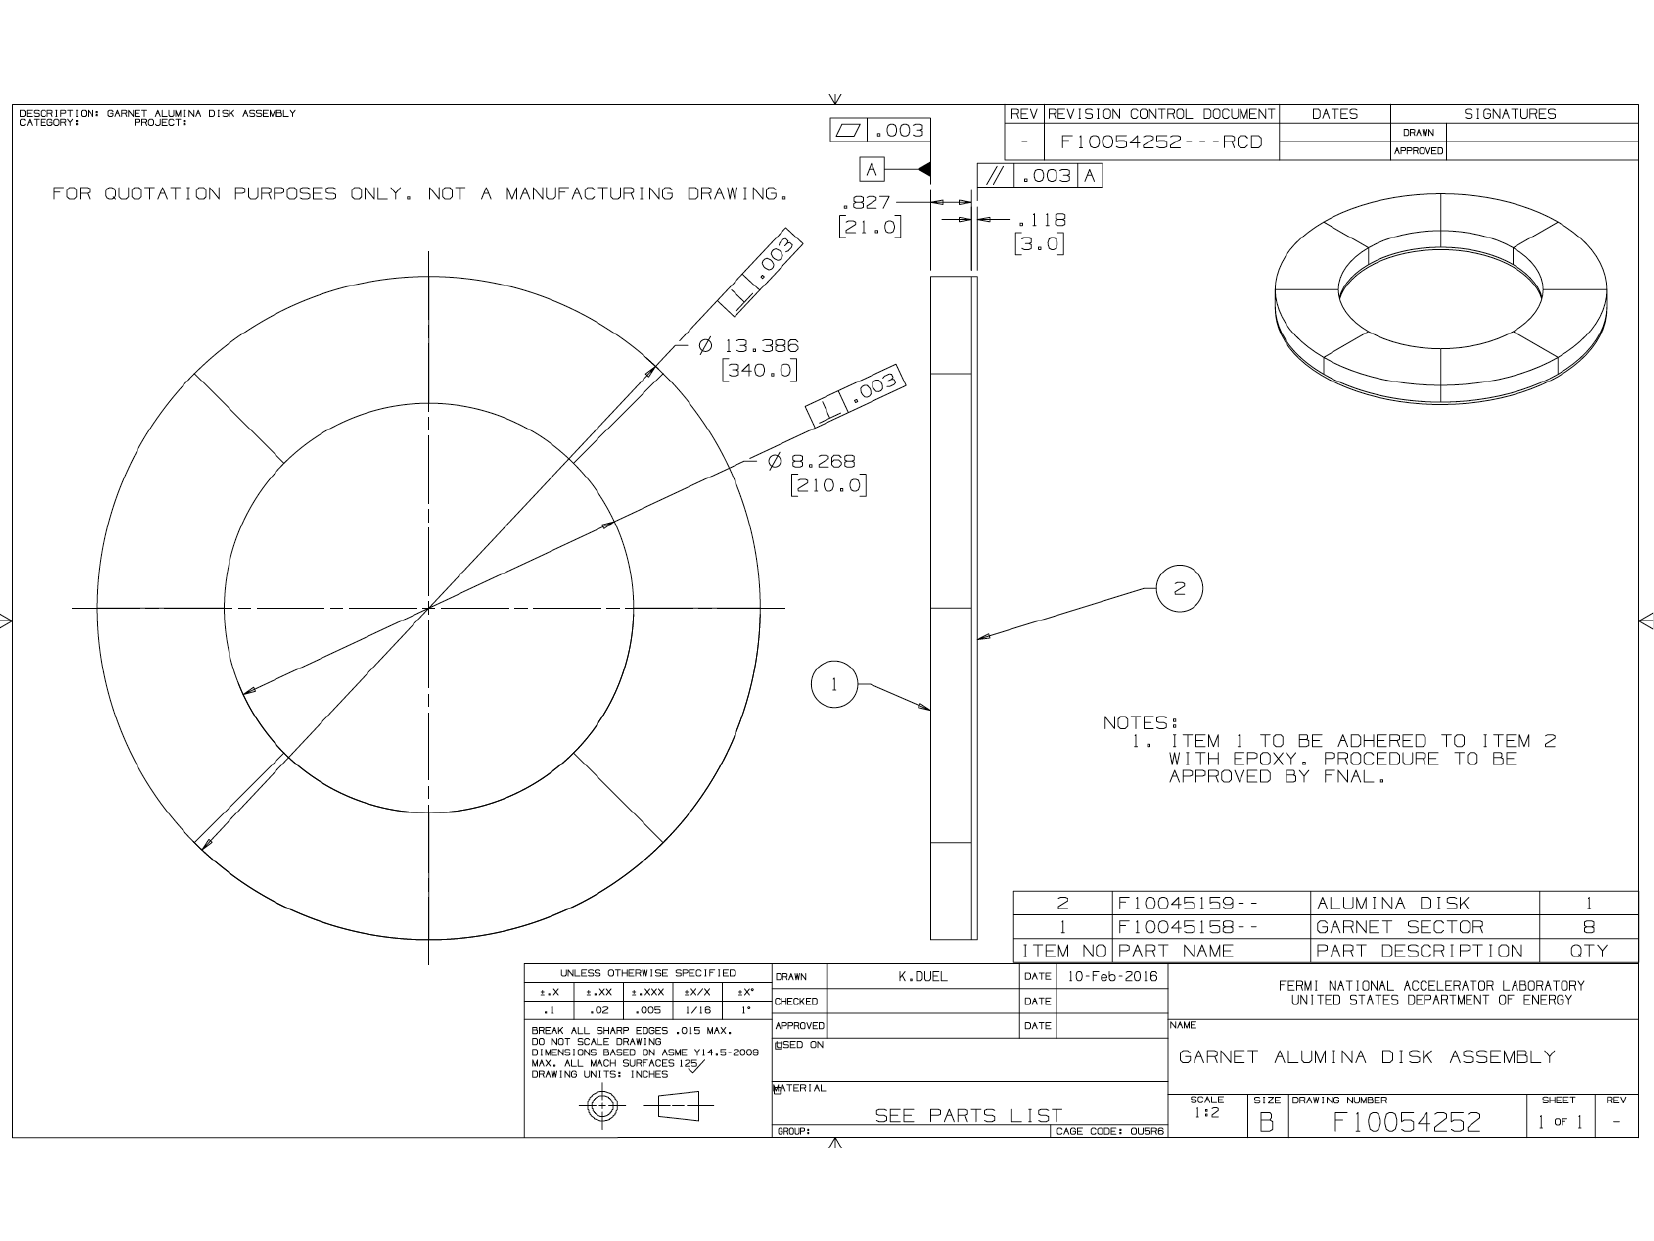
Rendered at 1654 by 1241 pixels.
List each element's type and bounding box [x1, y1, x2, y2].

picture [0, 94, 1654, 1148]
